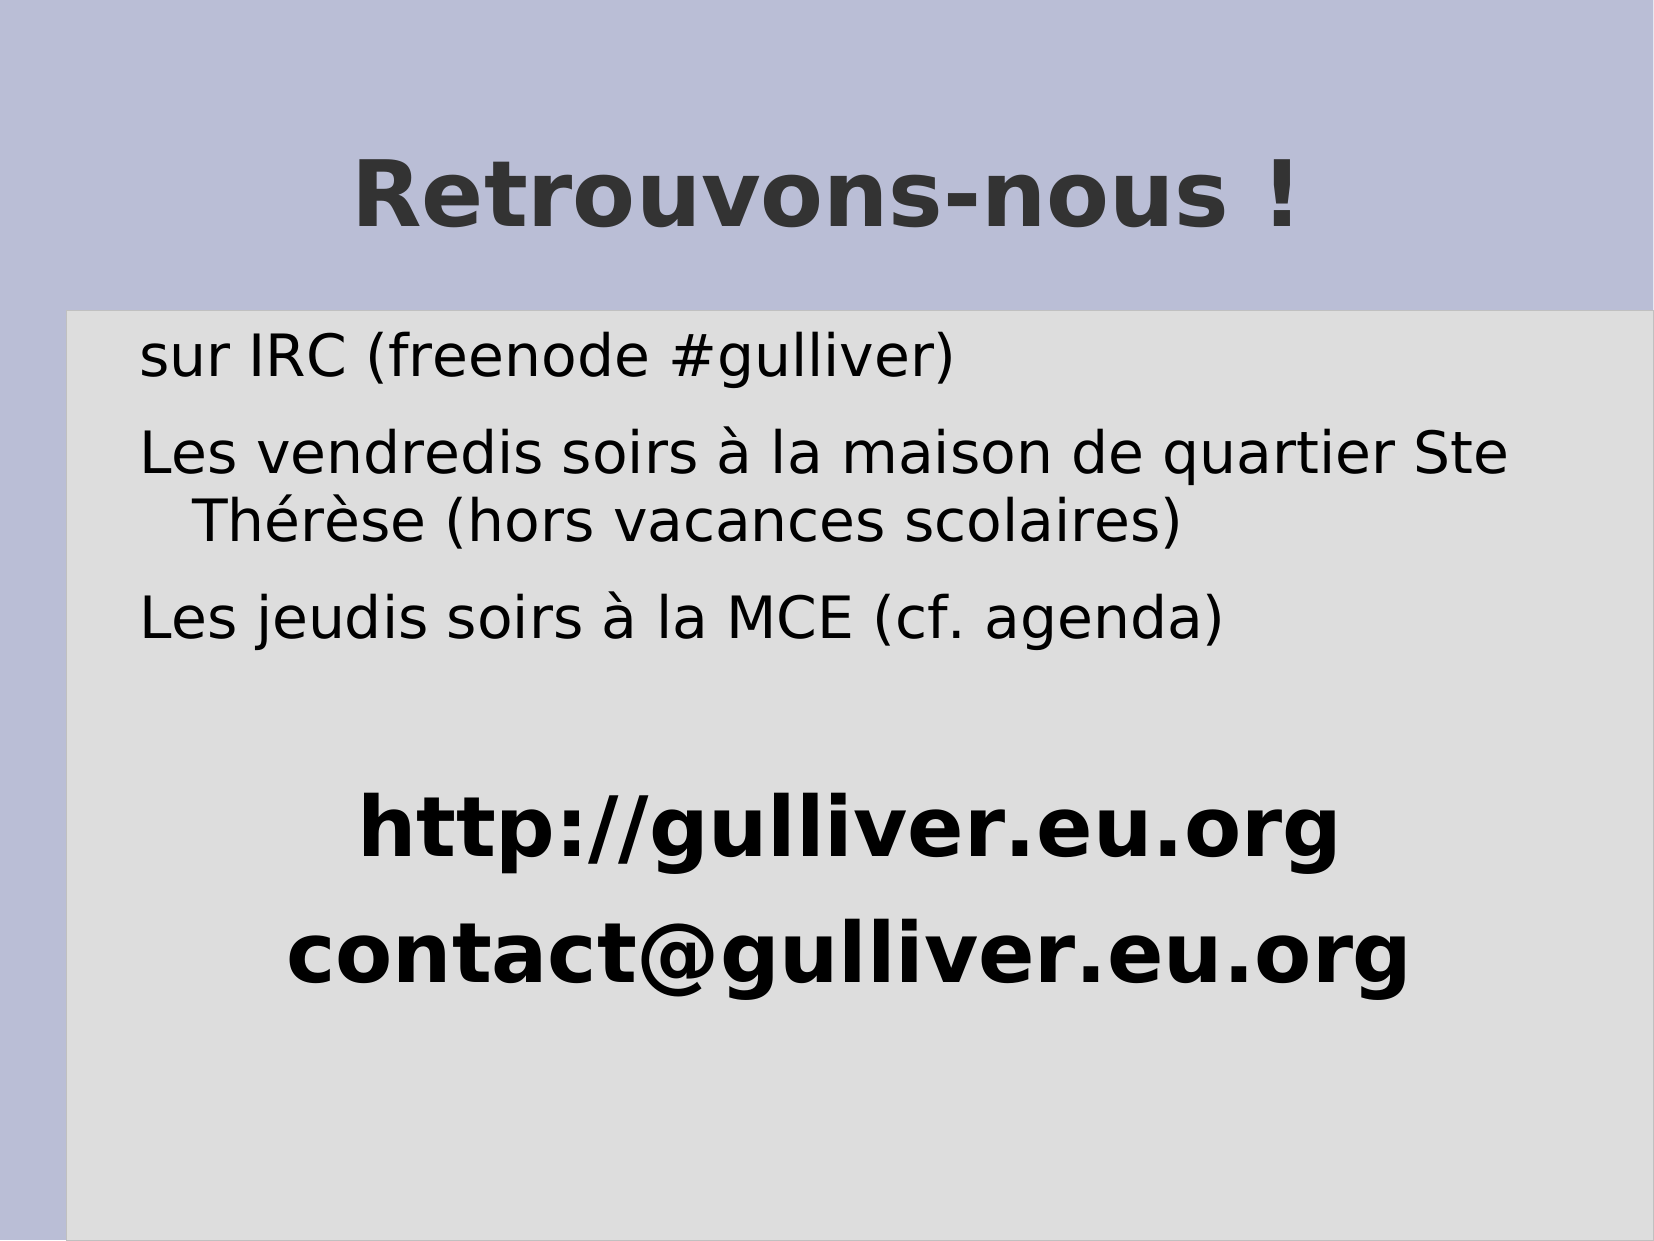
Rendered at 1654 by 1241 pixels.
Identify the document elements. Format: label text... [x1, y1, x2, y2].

title Retrouvons-nous ! [121, 91, 1534, 299]
list sur IRC (freenode #gulliver) Les vendredis soirs à la maison de quartier Ste Thérèse (hors vacances scolaires) Les jeudis soirs à la MCE (cf. agenda) http://gulliver.eu.org contact@gulliver.eu.org [121, 322, 1561, 1197]
